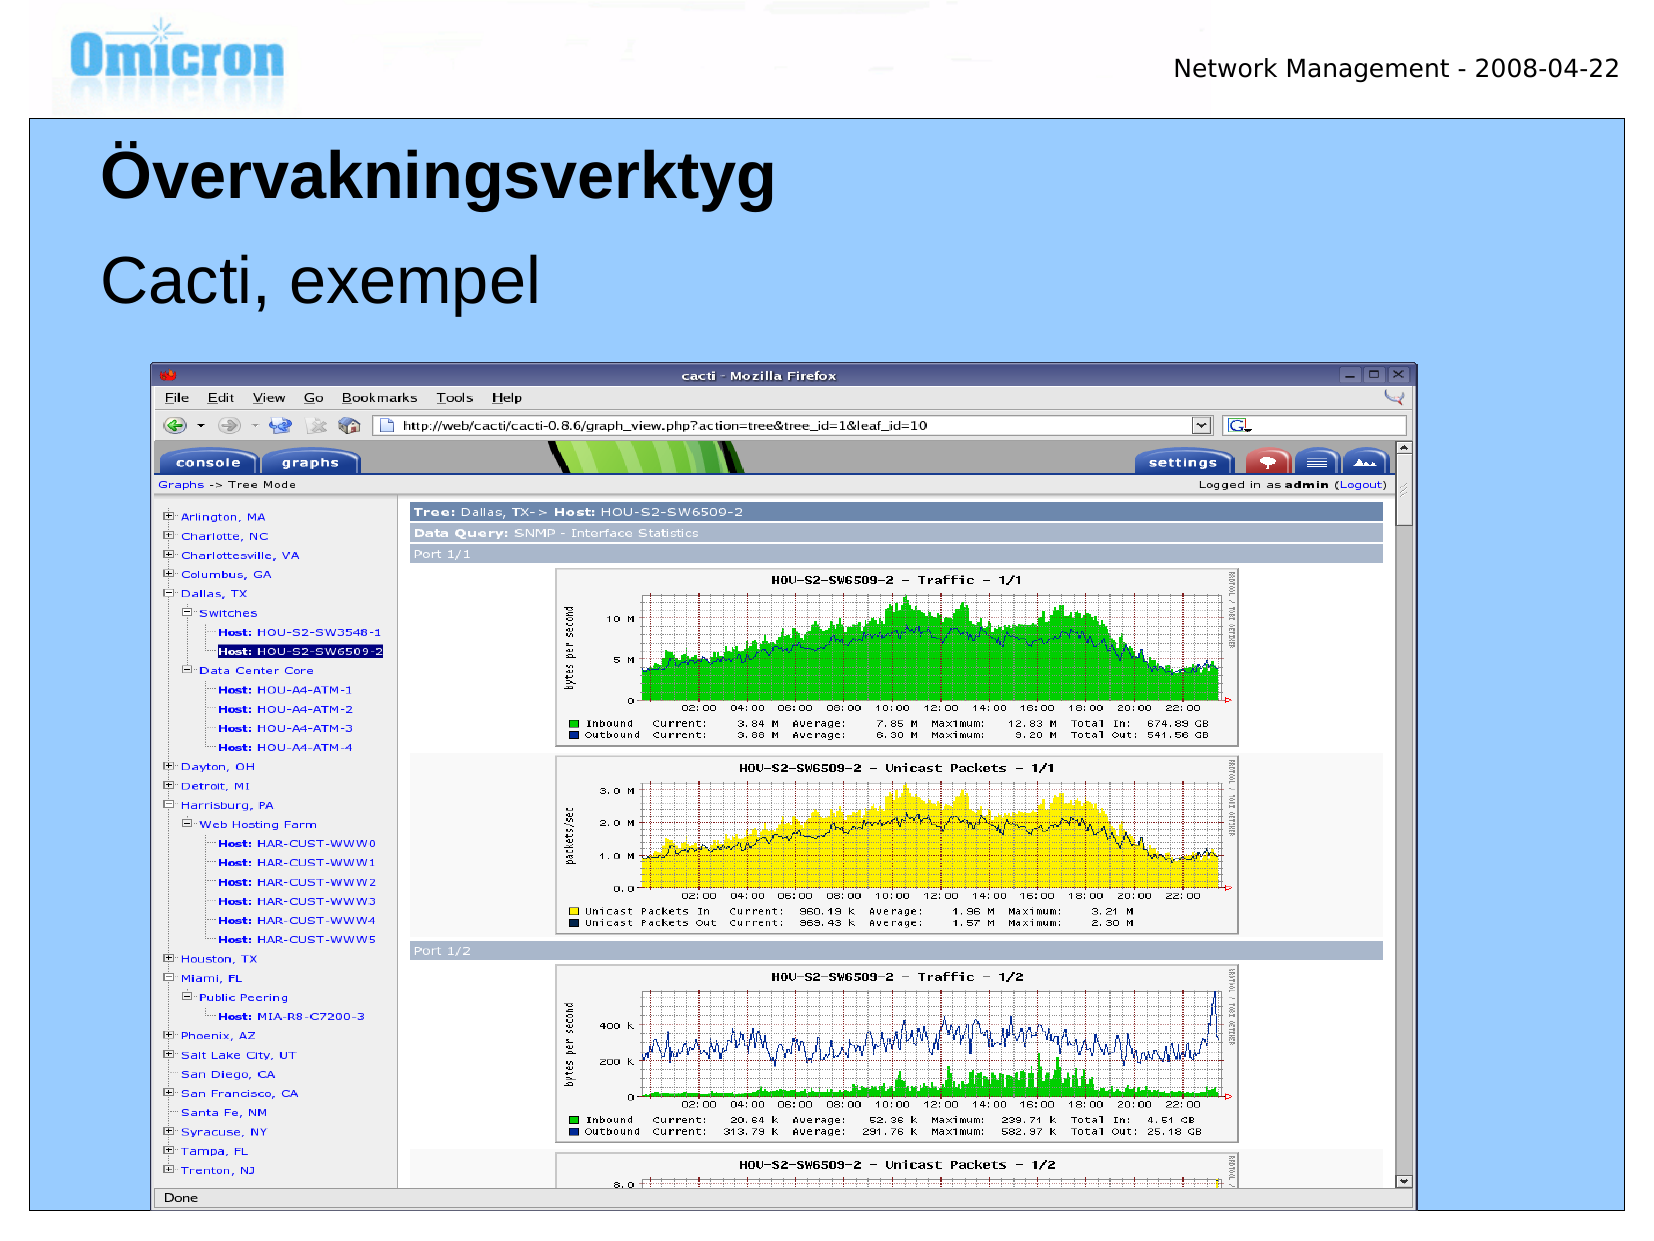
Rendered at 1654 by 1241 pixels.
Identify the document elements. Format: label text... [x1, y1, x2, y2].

picture [150, 362, 1418, 1211]
list Övervakningsverktyg Cacti, exempel [82, 138, 1571, 1100]
picture [29, 0, 1211, 118]
text_box [29, 118, 1625, 1211]
text_box Network Management - 2008-04-22 [1158, 46, 1636, 91]
